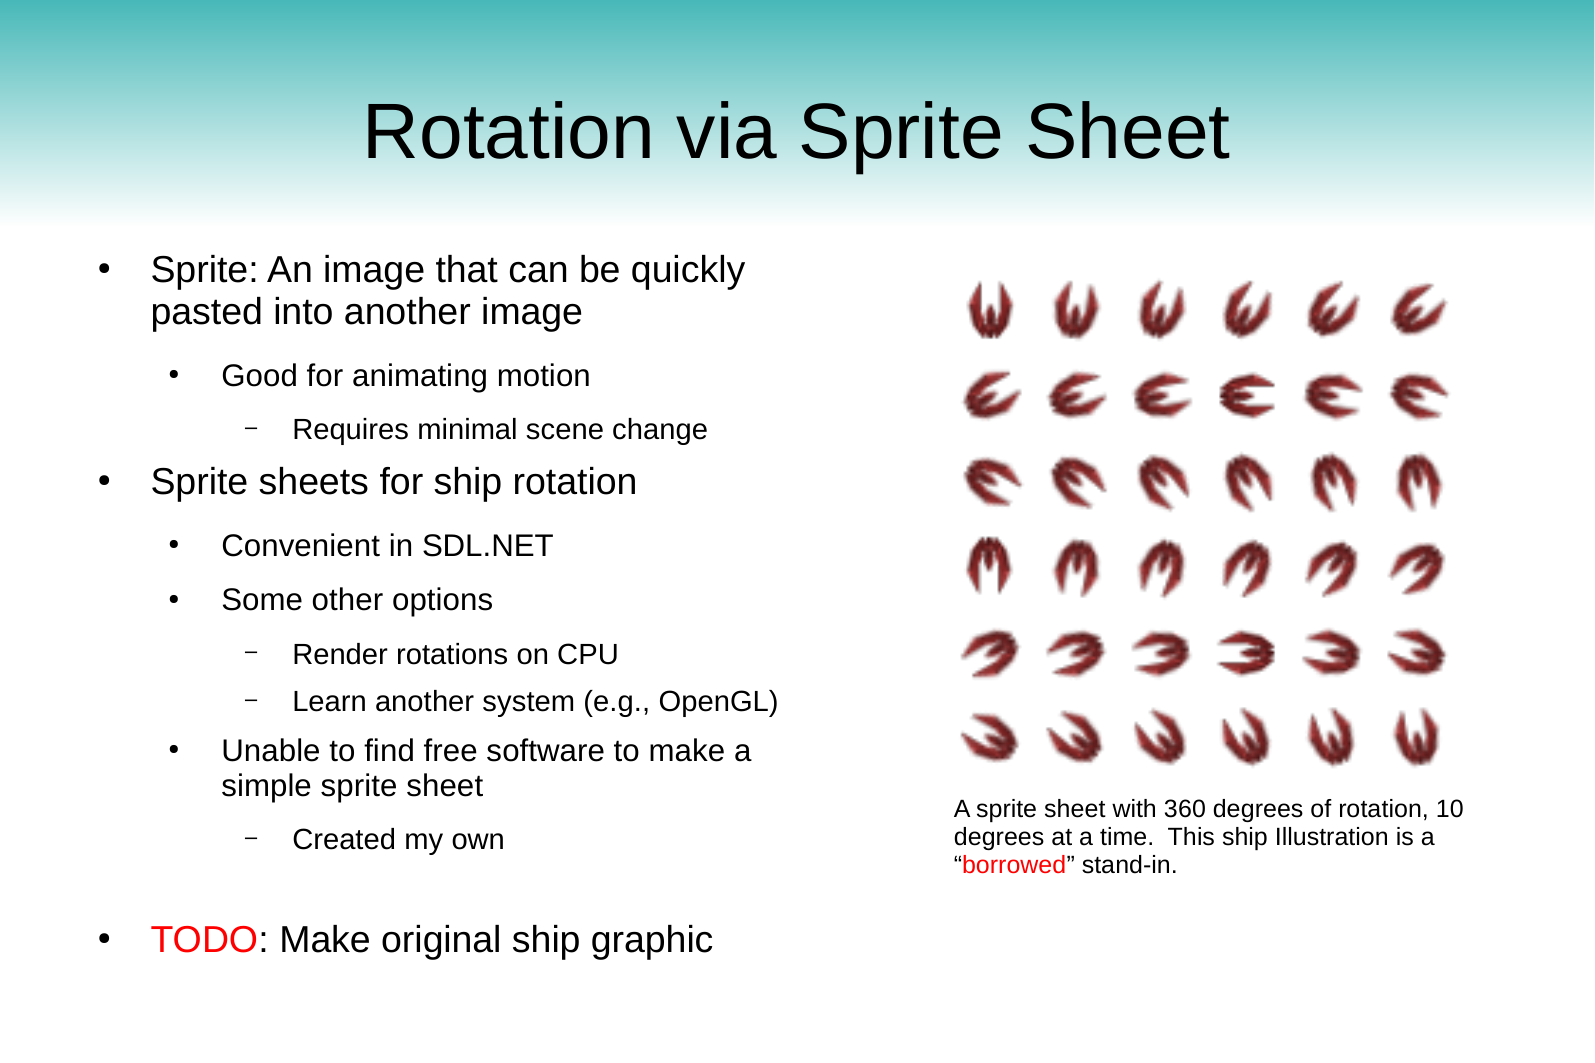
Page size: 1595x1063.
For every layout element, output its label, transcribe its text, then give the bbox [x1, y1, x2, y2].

text_box [0, 0, 1595, 226]
text_box A sprite sheet with 360 degrees of rotation, 10 degrees at a time. This ship Illustration is a “borrowed” stand-in. [939, 787, 1501, 887]
title Rotation via Sprite Sheet [79, 42, 1515, 220]
list Sprite: An image that can be quickly pasted into another image Good for animating motion Requires minimal scene change Sprite sheets for ship rotation Convenient in SDL.NET Some other options Render rotations on CPU Learn another system (e.g., OpenGL) Unable to find free software to make a simple sprite sheet Created my own TODO: Make original ship graphic [79, 248, 780, 962]
picture [948, 268, 1460, 780]
